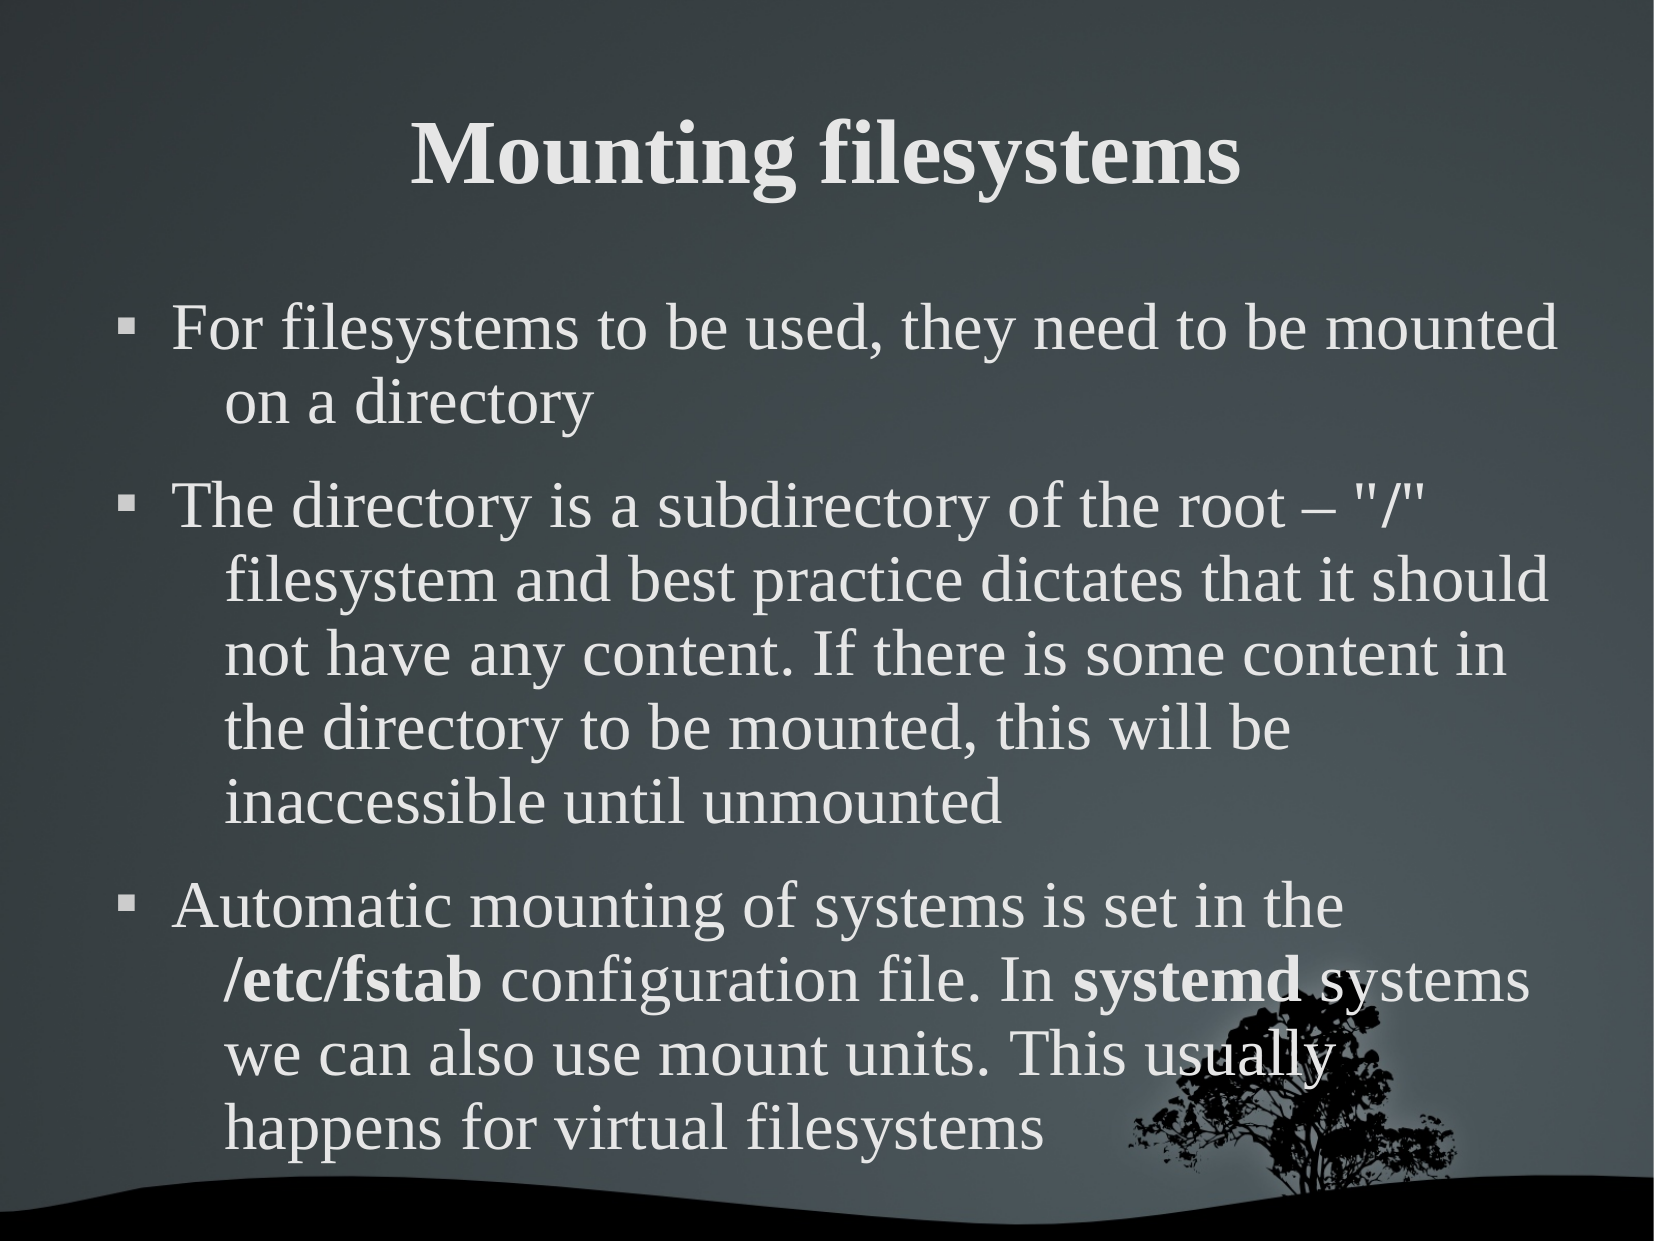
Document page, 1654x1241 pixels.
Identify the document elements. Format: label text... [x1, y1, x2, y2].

list For filesystems to be used, they need to be mounted on a directory The directory is a subdirectory of the root – "/" filesystem and best practice dictates that it should not have any content. If there is some content in the directory to be mounted, this will be inaccessible until unmounted Automatic mounting of systems is set in the /etc/fstab configuration file. In systemd systems we can also use mount units. This usually happens for virtual filesystems [82, 290, 1571, 1109]
title Mounting filesystems [82, 33, 1571, 273]
picture [0, 0, 1654, 1241]
